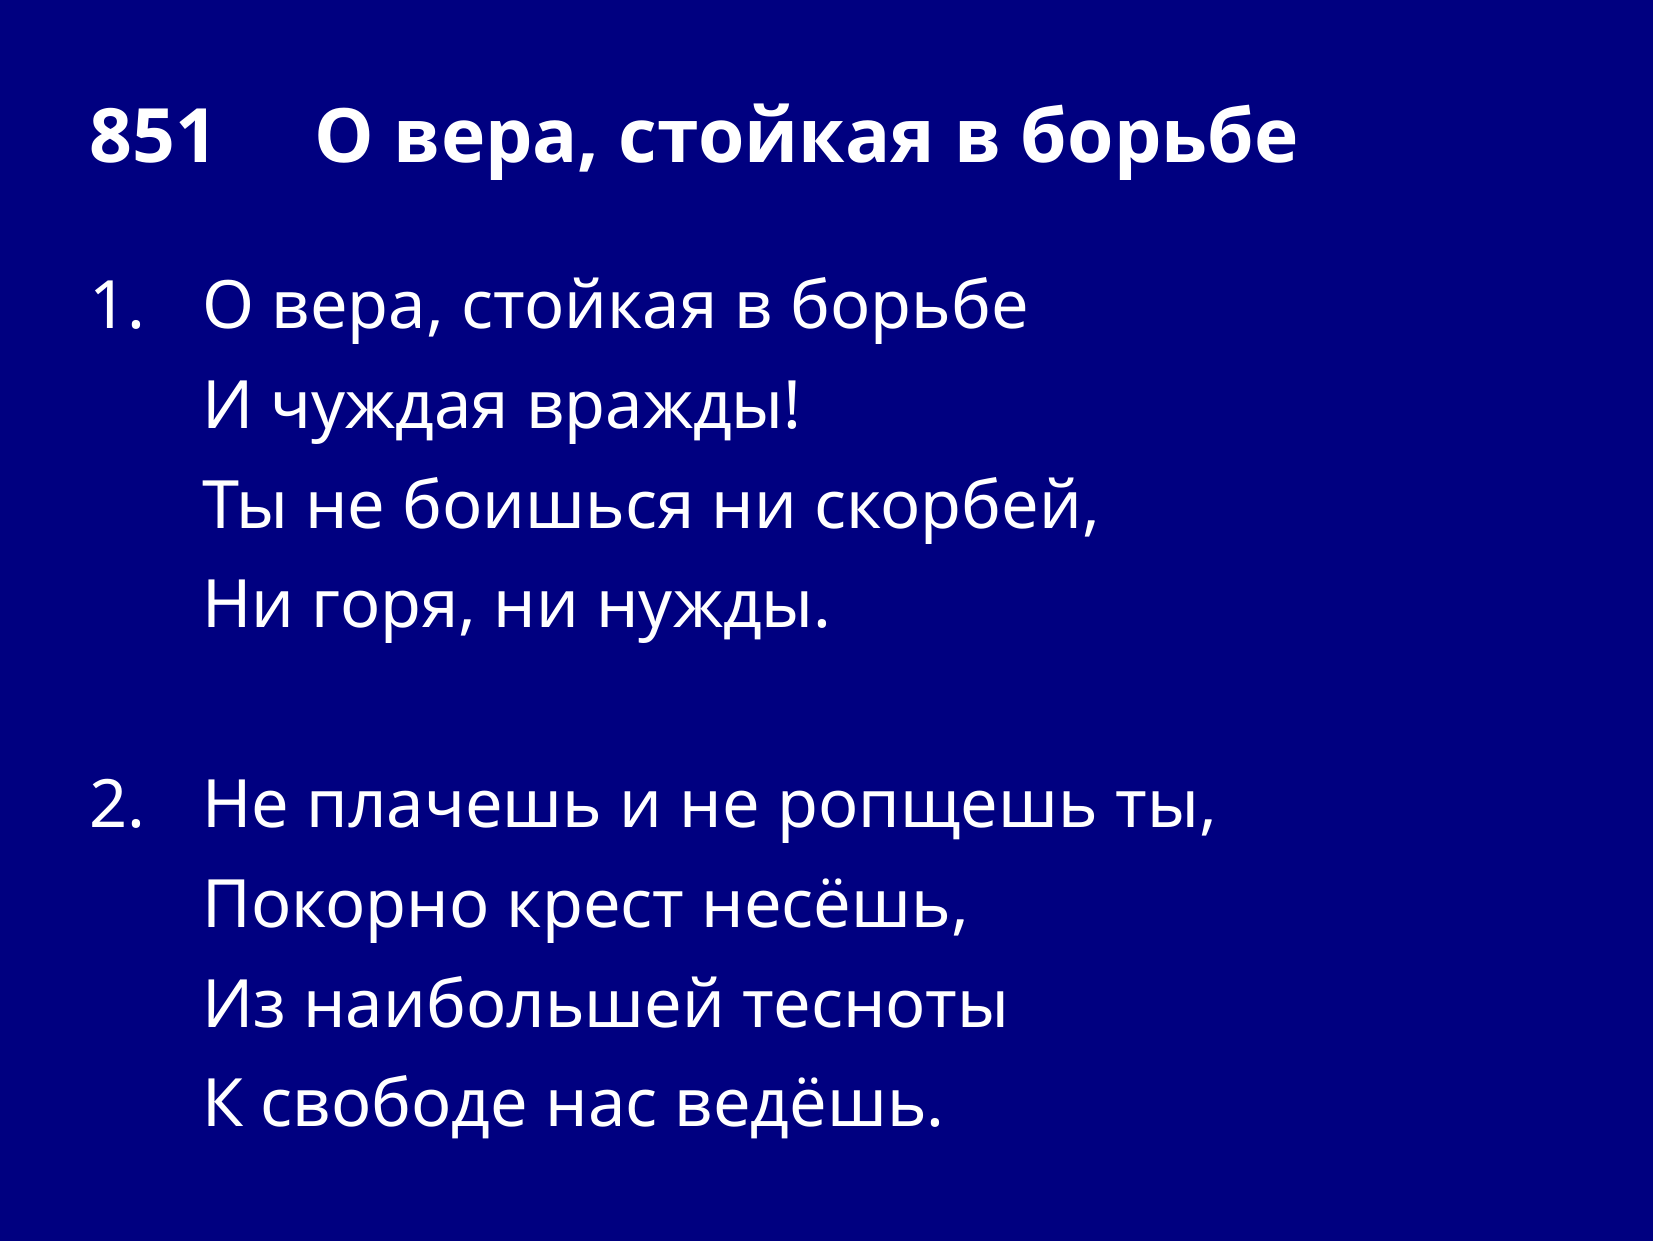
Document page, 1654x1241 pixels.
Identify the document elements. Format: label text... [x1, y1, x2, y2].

text_box 851 О вера, стойкая в борьбе [75, 75, 1576, 188]
text_box 1. О вера, стойкая в борьбе И чуждая вражды! Ты не боишься ни скорбей, Ни горя, ни нужды. 2. Не плачешь и не ропщешь ты, Покорно крест несёшь, Из наибольшей тесноты К свободе нас ведёшь. [75, 188, 1576, 1163]
